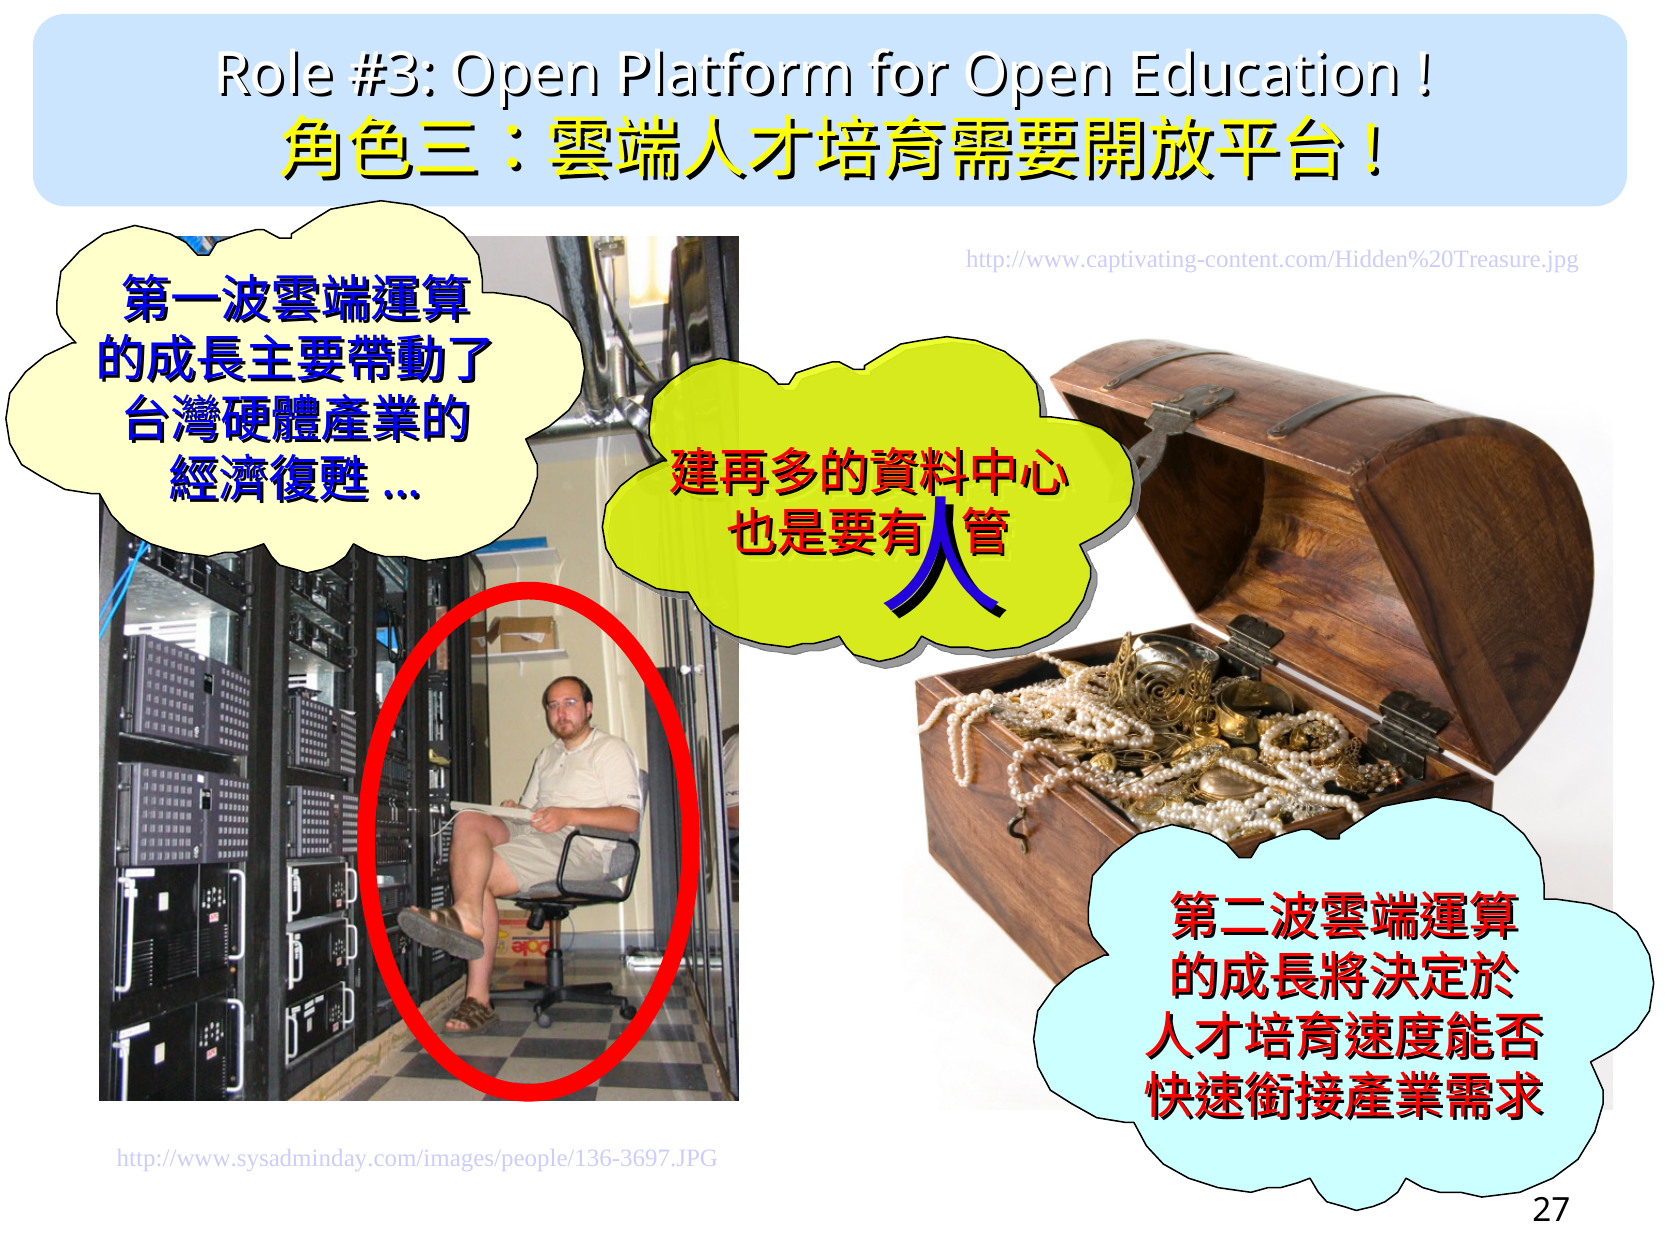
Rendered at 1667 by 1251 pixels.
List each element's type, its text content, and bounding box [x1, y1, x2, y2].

picture [1592, 1050, 1613, 1110]
picture [903, 330, 1613, 1110]
picture [176, 236, 231, 255]
text_box http://www.sysadminday.com/images/people/136-3697.JPG [101, 1134, 769, 1179]
text_box 第二波雲端運算 的成長將決定於 人才培育速度能否 快速銜接產業需求 [1033, 797, 1654, 1211]
text_box 第一波雲端運算 的成長主要帶動了 台灣硬體產業的 經濟復甦... [5, 200, 585, 573]
picture [375, 600, 682, 1083]
text_box 人 [837, 469, 1046, 635]
text_box http://www.captivating-content.com/Hidden%20Treasure.jpg [951, 209, 1607, 285]
text_box 建再多的資料中心 也是要有 管 [602, 336, 1134, 662]
text_box Role #3: Open Platform for Open Education ! 角色三：雲端人才培育需要開放平台! [32, 13, 1628, 207]
picture [99, 236, 739, 1101]
